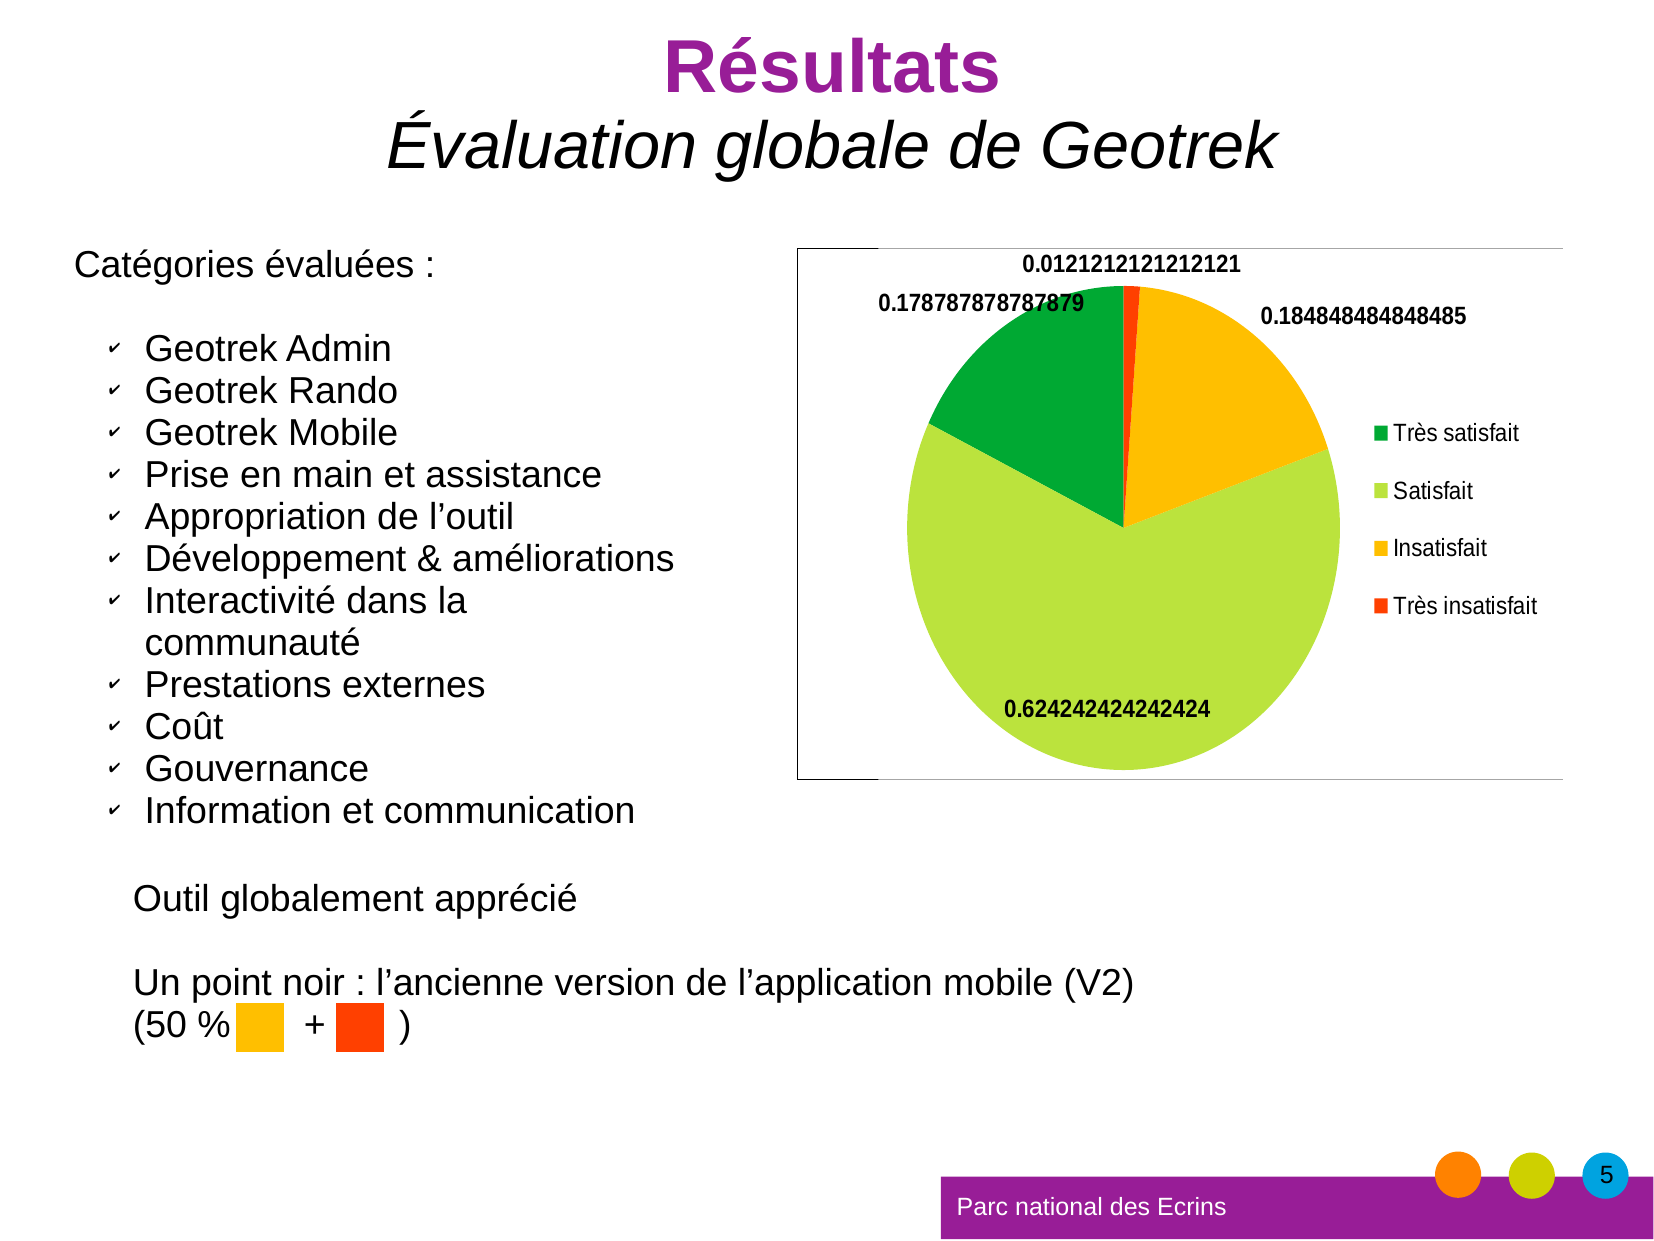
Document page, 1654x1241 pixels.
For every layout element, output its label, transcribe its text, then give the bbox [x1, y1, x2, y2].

text_box Outil globalement apprécié Un point noir : l’ancienne version de l’application mobile (V2) (50 % + ) [118, 870, 1300, 1054]
text_box Catégories évaluées : Geotrek Admin Geotrek Rando Geotrek Mobile Prise en main et assistance Appropriation de l’outil Développement & améliorations Interactivité dans la communauté Prestations externes Coût Gouvernance Information et communication [59, 236, 709, 857]
text_box [336, 1003, 384, 1052]
title Résultats Évaluation globale de Geotrek [88, 23, 1577, 183]
chart [797, 248, 1563, 780]
text_box [236, 1003, 284, 1052]
